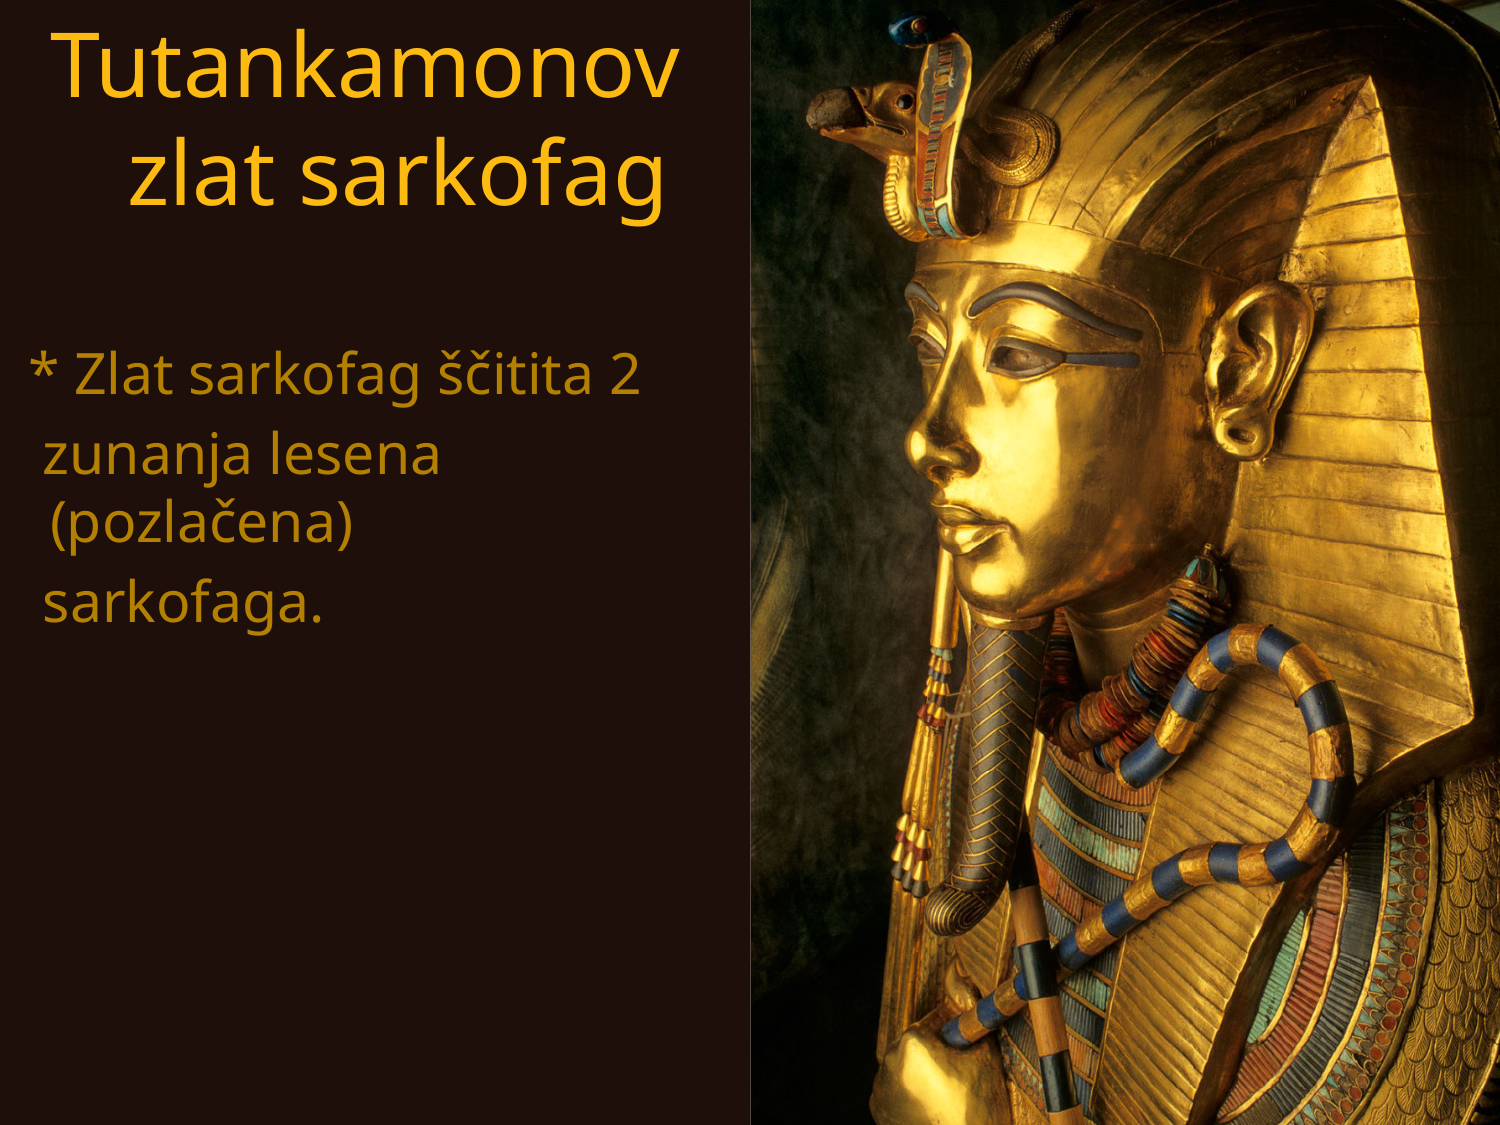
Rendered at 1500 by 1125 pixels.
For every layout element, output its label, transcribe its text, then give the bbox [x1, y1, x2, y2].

picture [750, 0, 1500, 1125]
list Tutankamonov zlat sarkofag * Zlat sarkofag ščitita 2 zunanja lesena (pozlačena) sarkofaga. [0, 0, 762, 728]
